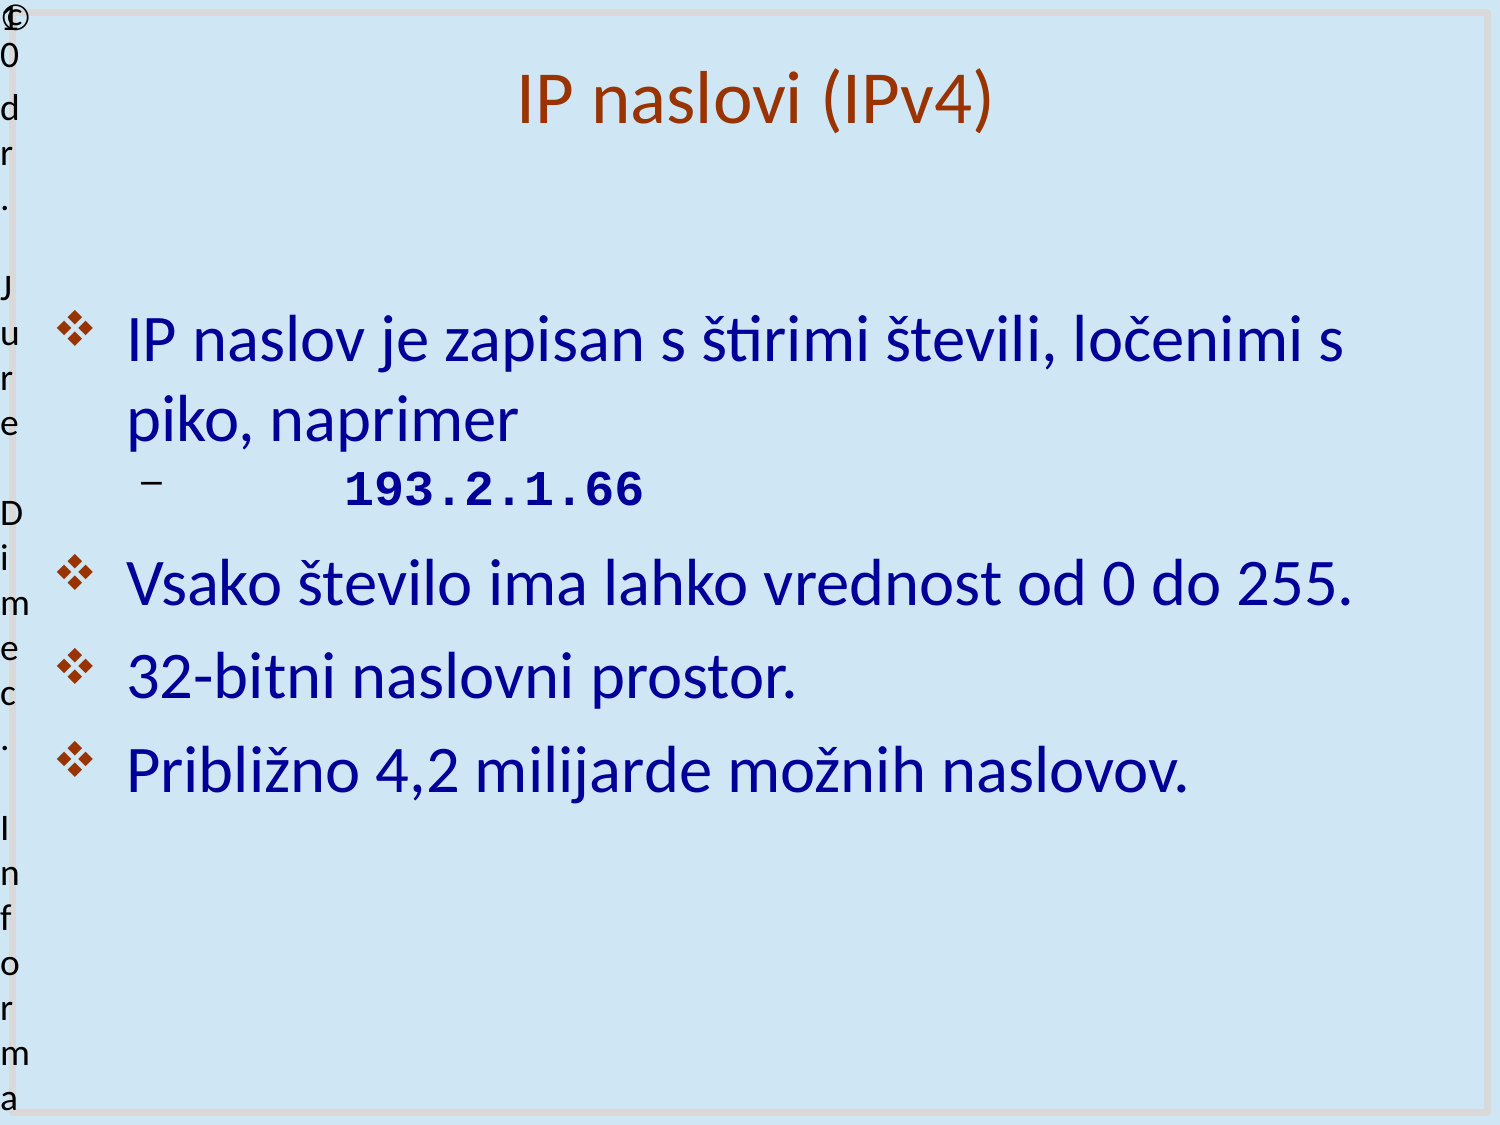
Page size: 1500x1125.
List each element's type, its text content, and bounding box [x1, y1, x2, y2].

list IP naslov je zapisan s štirimi števili, ločenimi s piko, naprimer 193.2.1.66 Vsako število ima lahko vrednost od 0 do 255. 32-bitni naslovni prostor. Približno 4,2 milijarde možnih naslovov. [37, 287, 1475, 1050]
title IP naslovi (IPv4) [37, 37, 1475, 150]
